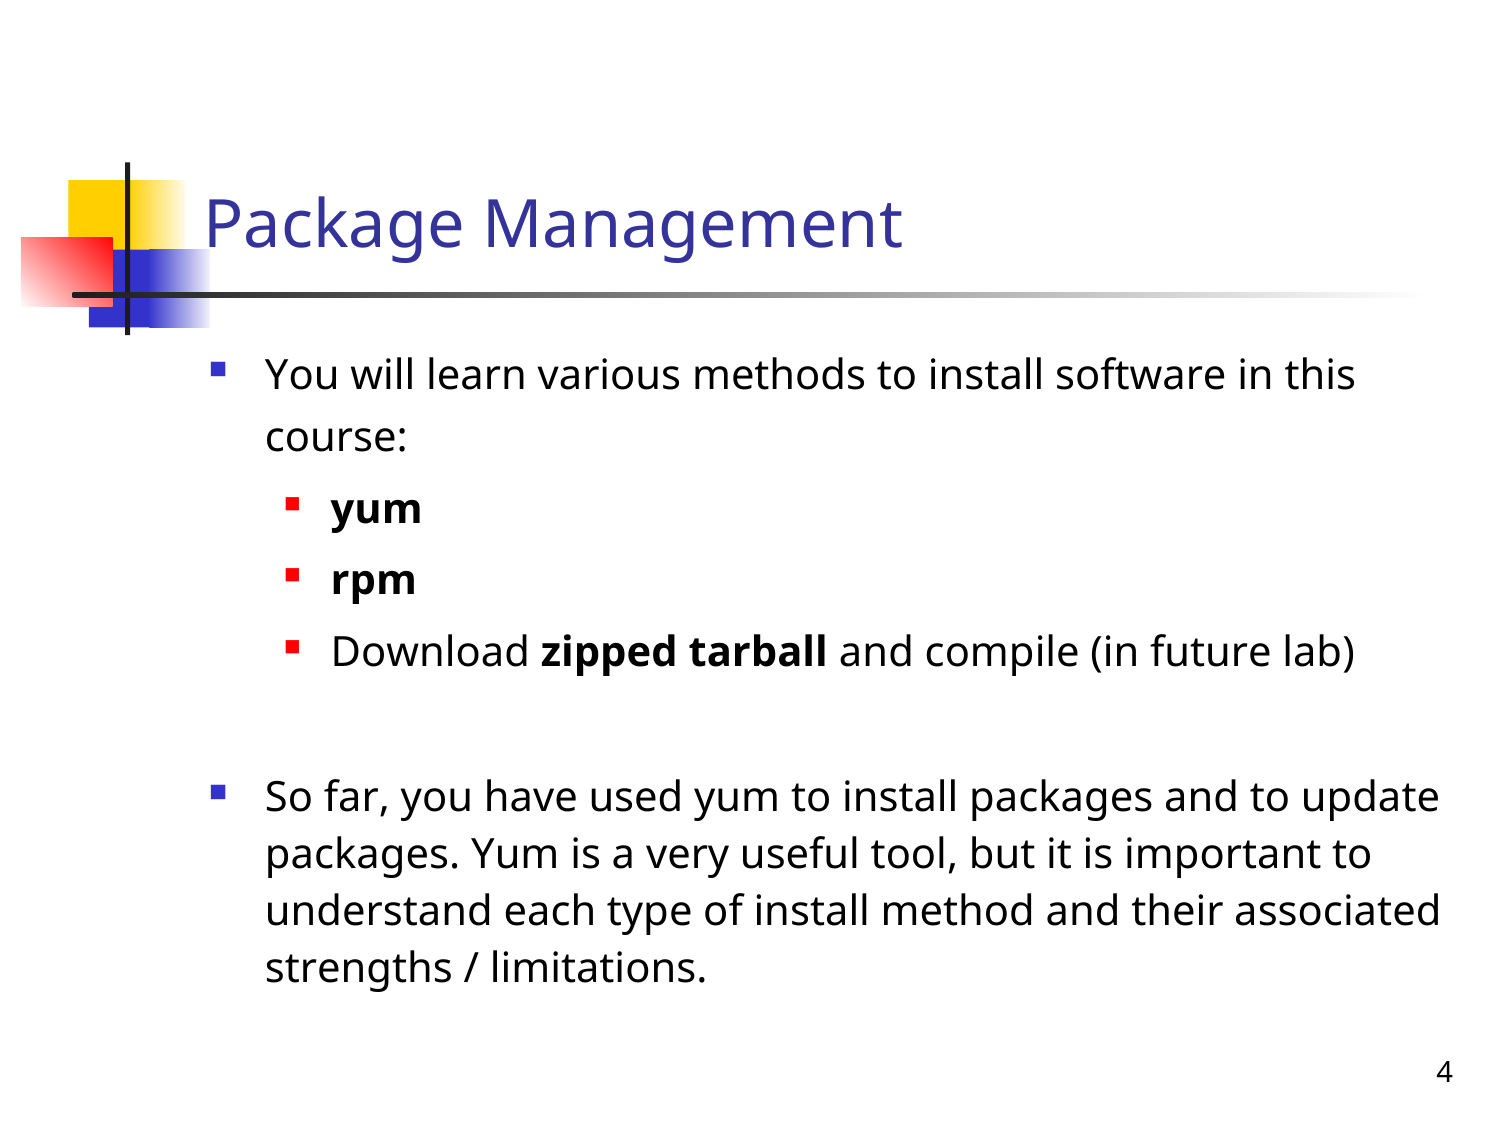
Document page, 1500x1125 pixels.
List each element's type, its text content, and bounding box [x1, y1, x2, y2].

list You will learn various methods to install software in this course: yum rpm Download zipped tarball and compile (in future lab) So far, you have used yum to install packages and to update packages. Yum is a very useful tool, but it is important to understand each type of install method and their associated strengths / limitations. [193, 331, 1469, 1007]
title Package Management [188, 35, 1468, 276]
